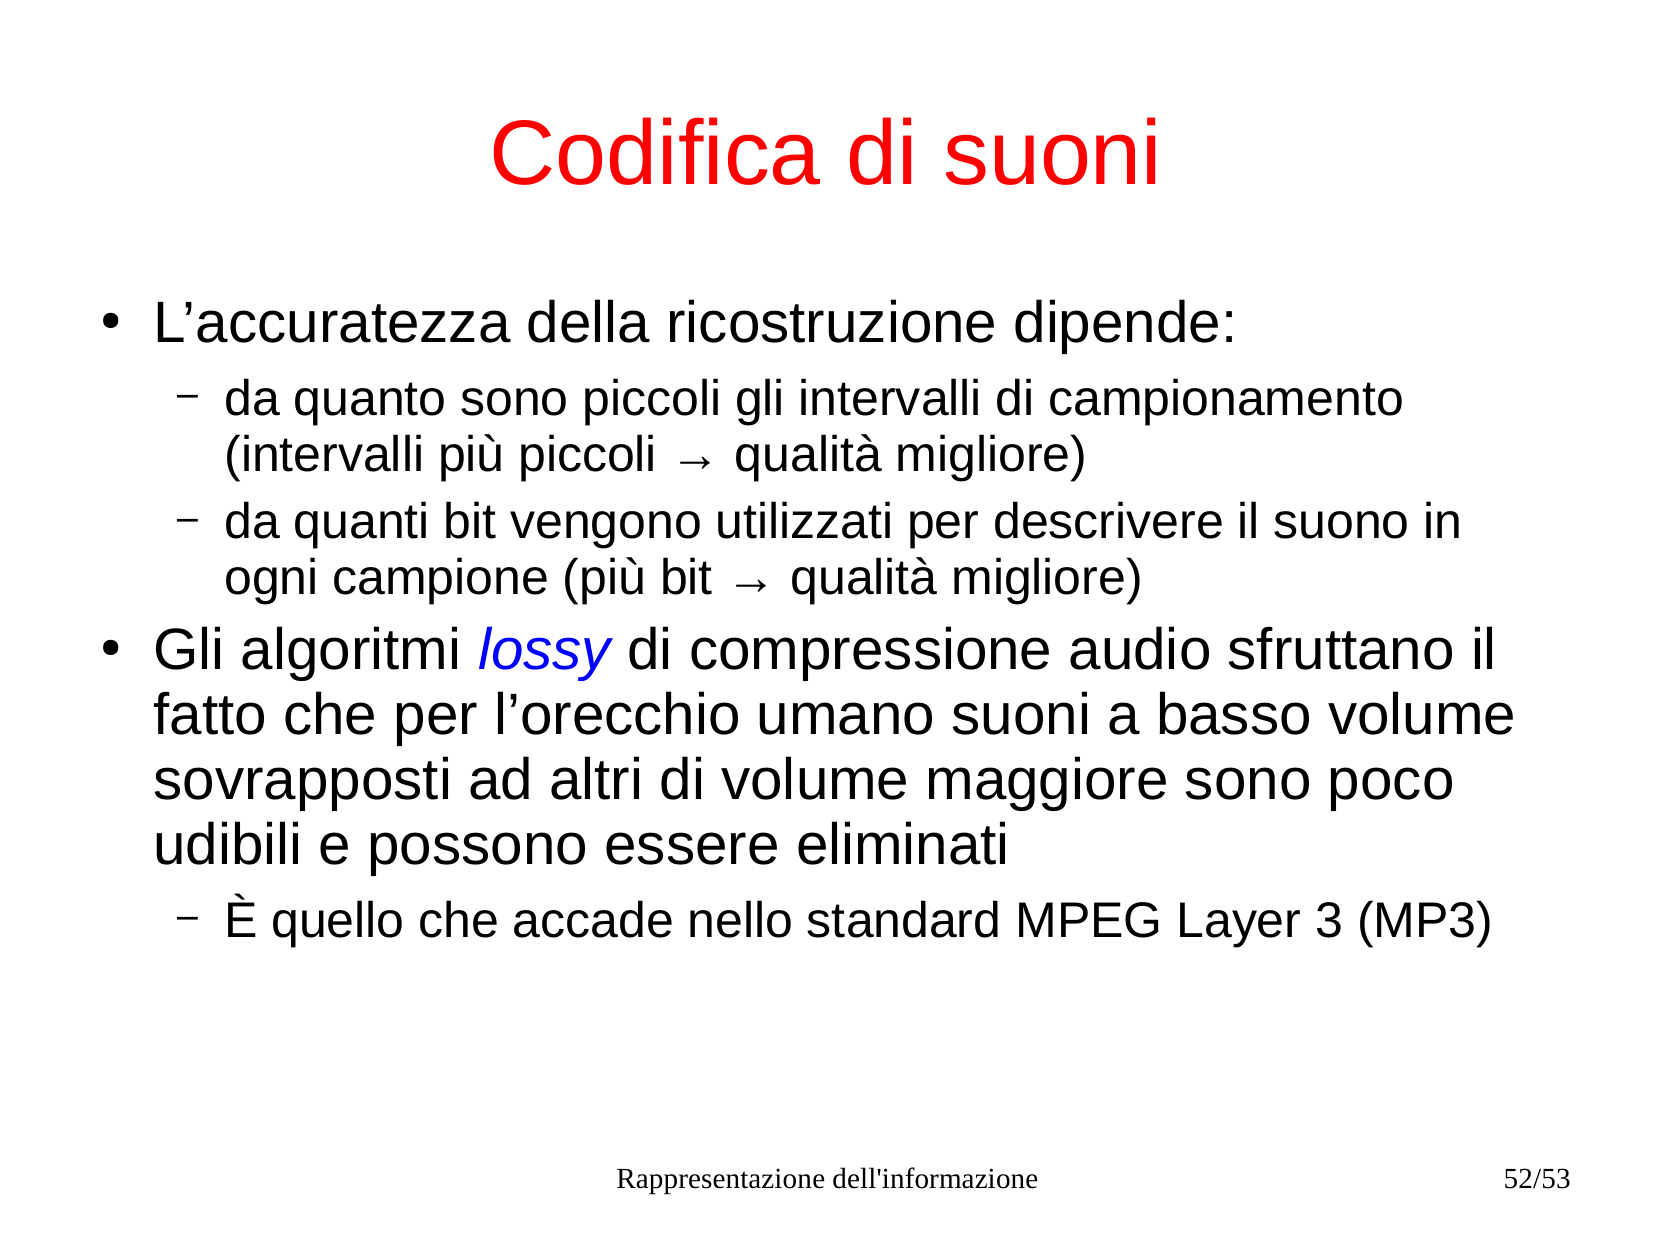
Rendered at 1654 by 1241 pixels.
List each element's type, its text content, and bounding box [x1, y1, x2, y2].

title Codifica di suoni [82, 49, 1571, 257]
list L’accuratezza della ricostruzione dipende: da quanto sono piccoli gli intervalli di campionamento (intervalli più piccoli → qualità migliore) da quanti bit vengono utilizzati per descrivere il suono in ogni campione (più bit → qualità migliore) Gli algoritmi lossy di compressione audio sfruttano il fatto che per l’orecchio umano suoni a basso volume sovrapposti ad altri di volume maggiore sono poco udibili e possono essere eliminati È quello che accade nello standard MPEG Layer 3 (MP3) [82, 290, 1571, 1109]
